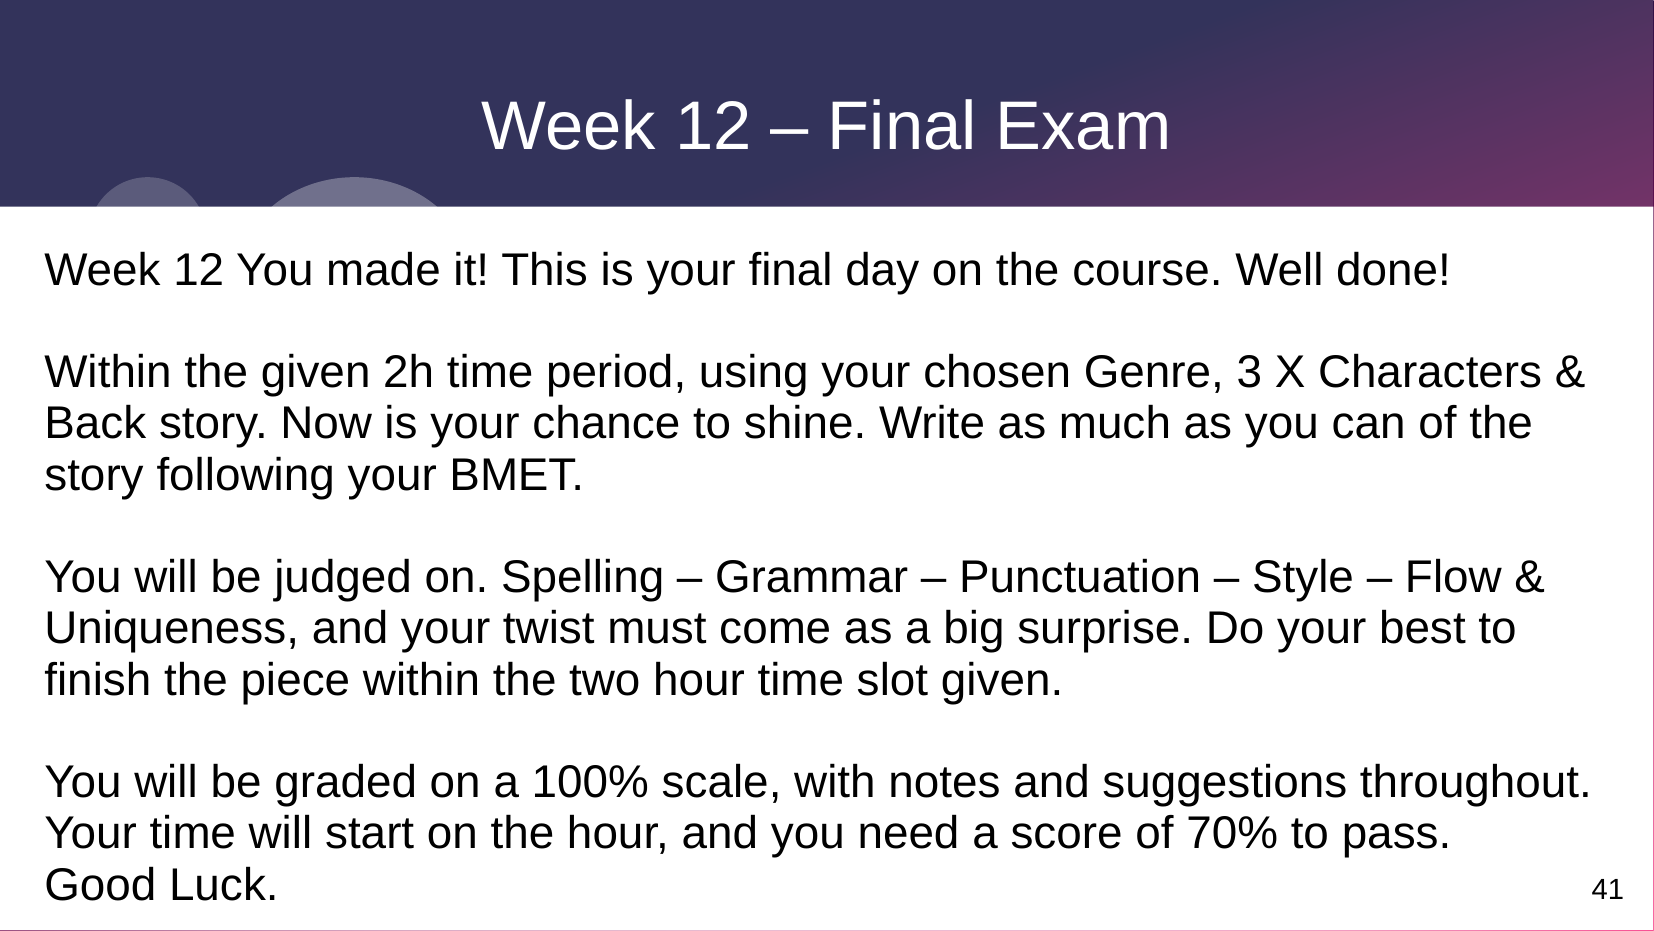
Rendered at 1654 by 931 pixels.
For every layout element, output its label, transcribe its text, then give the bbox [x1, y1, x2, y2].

title Week 12 – Final Exam [29, 44, 1625, 207]
text_box Week 12 You made it! This is your final day on the course. Well done! Within the given 2h time period, using your chosen Genre, 3 X Characters & Back story. Now is your chance to shine. Write as much as you can of the story following your BMET. You will be judged on. Spelling – Grammar – Punctuation – Style – Flow & Uniqueness, and your twist must come as a big surprise. Do your best to finish the piece within the two hour time slot given. You will be graded on a 100% scale, with notes and suggestions throughout. Your time will start on the hour, and you need a score of 70% to pass. Good Luck. [29, 236, 1625, 916]
